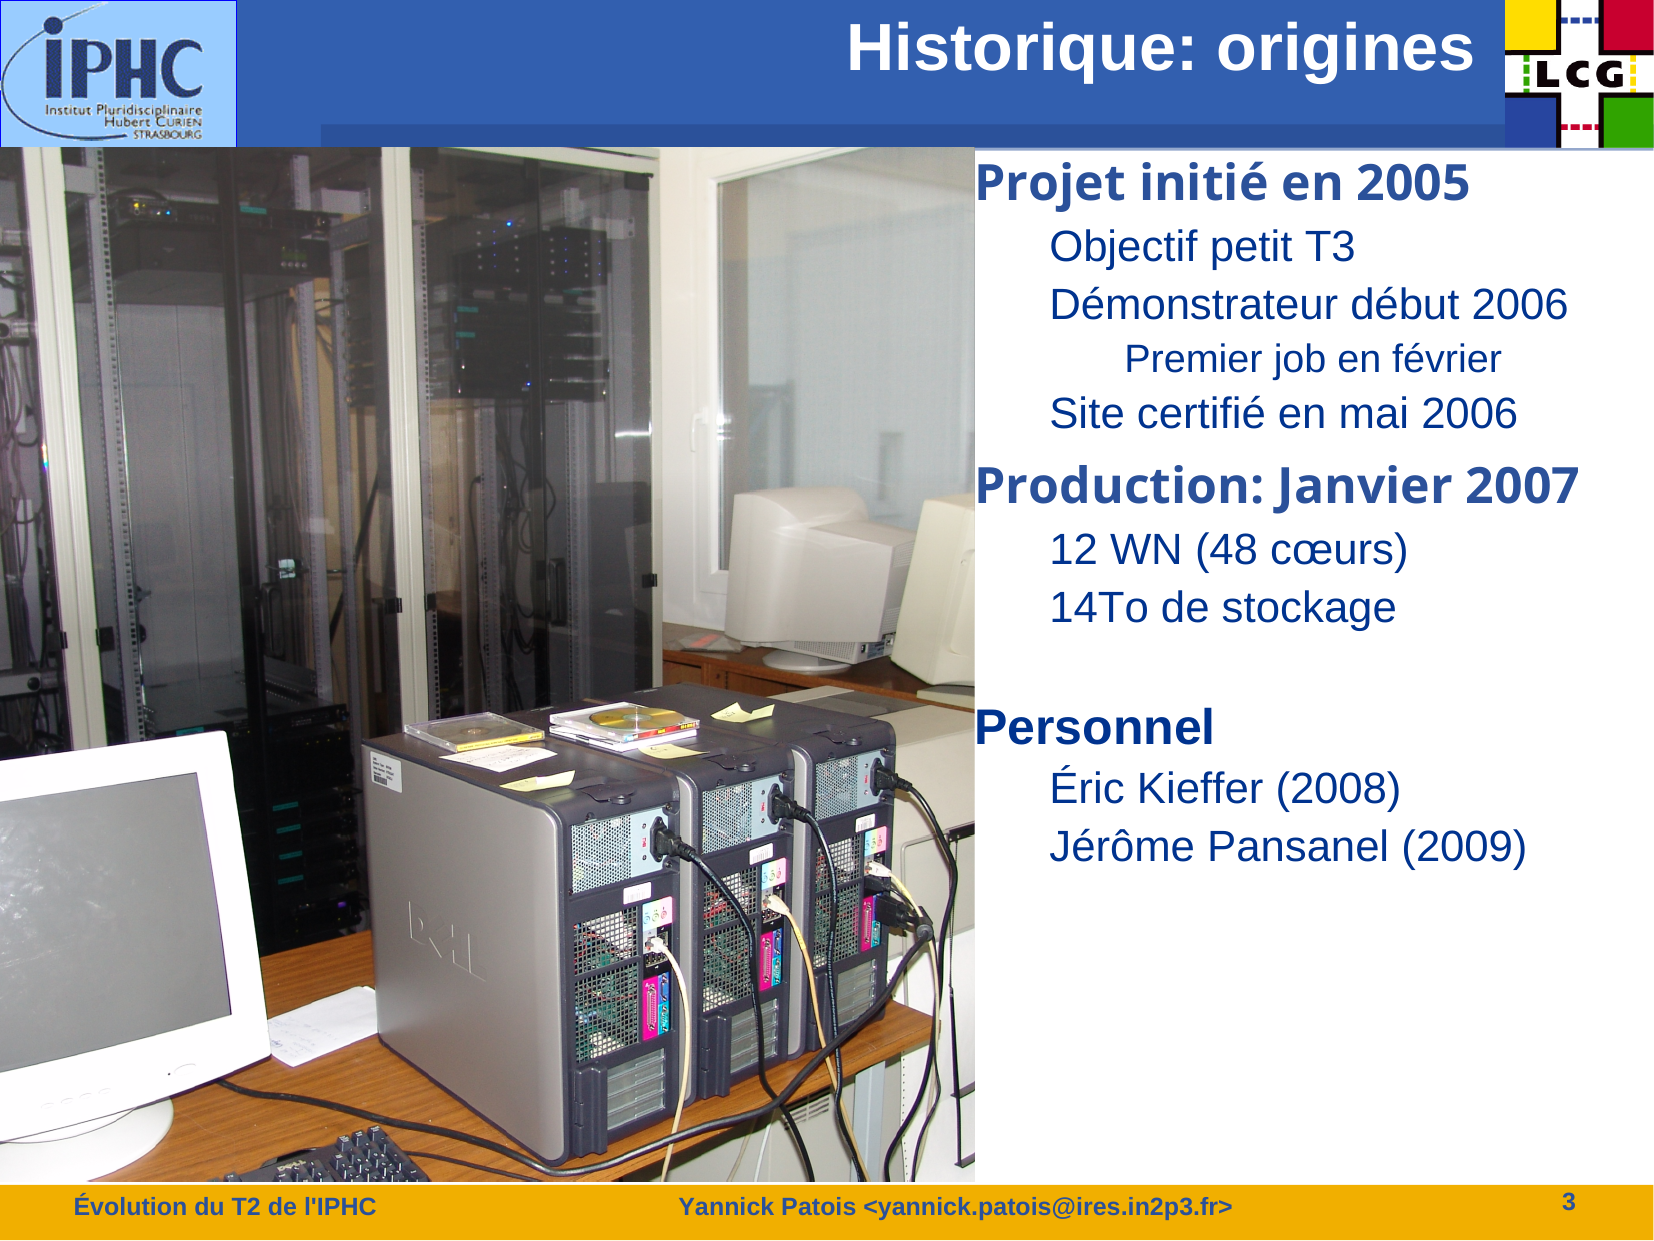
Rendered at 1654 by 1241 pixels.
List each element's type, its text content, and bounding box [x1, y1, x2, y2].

picture [0, 0, 204, 141]
list Projet initié en 2005 Objectif petit T3 Démonstrateur début 2006 Premier job en février Site certifié en mai 2006 Production: Janvier 2007 12 WN (48 cœurs) 14To de stockage Personnel Éric Kieffer (2008) Jérôme Pansanel (2009) [974, 147, 1654, 915]
title Historique: origines [236, 0, 1477, 98]
picture [0, 147, 975, 1182]
